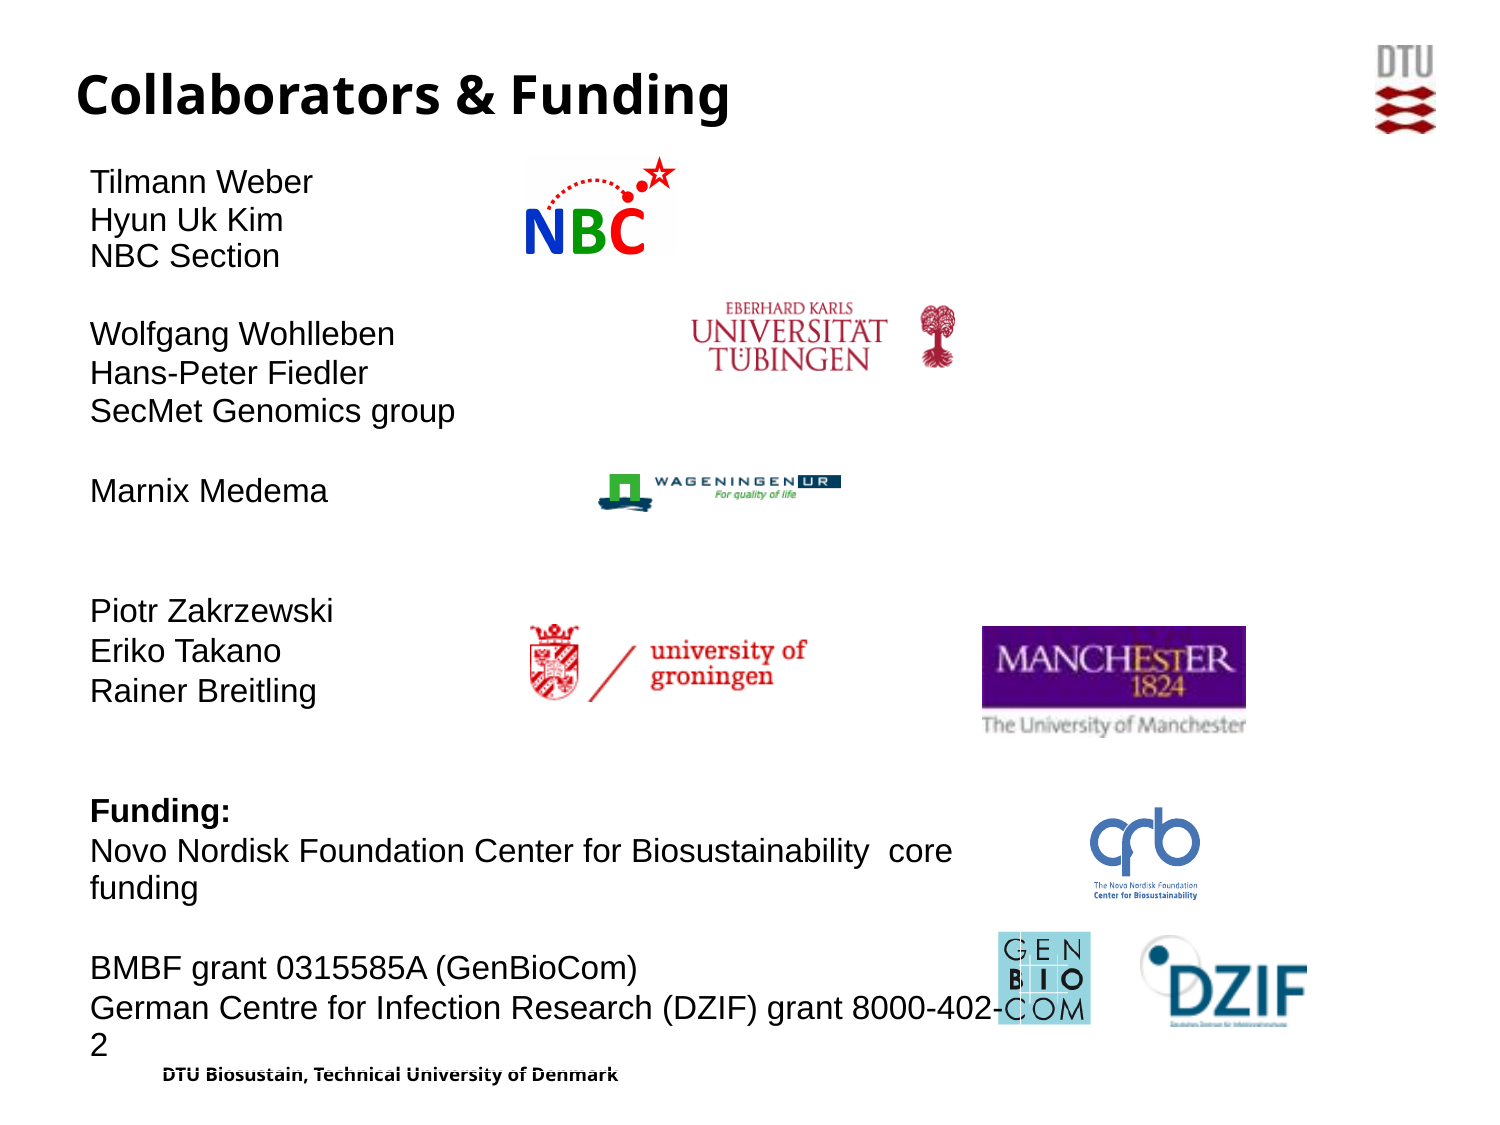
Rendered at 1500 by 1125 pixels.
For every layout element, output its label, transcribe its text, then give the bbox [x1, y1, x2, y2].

title Collaborators & Funding [75, 0, 1351, 188]
picture [992, 999, 1020, 1032]
picture [982, 626, 1246, 738]
picture [1090, 807, 1201, 901]
picture [1140, 935, 1307, 1028]
picture [804, 478, 812, 485]
picture [1375, 45, 1436, 134]
picture [1021, 928, 1102, 1032]
picture [819, 478, 827, 485]
picture [525, 156, 676, 255]
list Tilmann Weber Hyun Uk Kim NBC Section Wolfgang Wohlleben Hans-Peter Fiedler SecMet Genomics group Marnix Medema Piotr Zakrzewski Eriko Takano Rainer Breitling Funding: Novo Nordisk Foundation Center for Biosustainability core funding BMBF grant 0315585A (GenBioCom) German Centre for Infection Research (DZIF) grant 8000-402-2 [75, 156, 1021, 999]
picture [598, 446, 841, 540]
